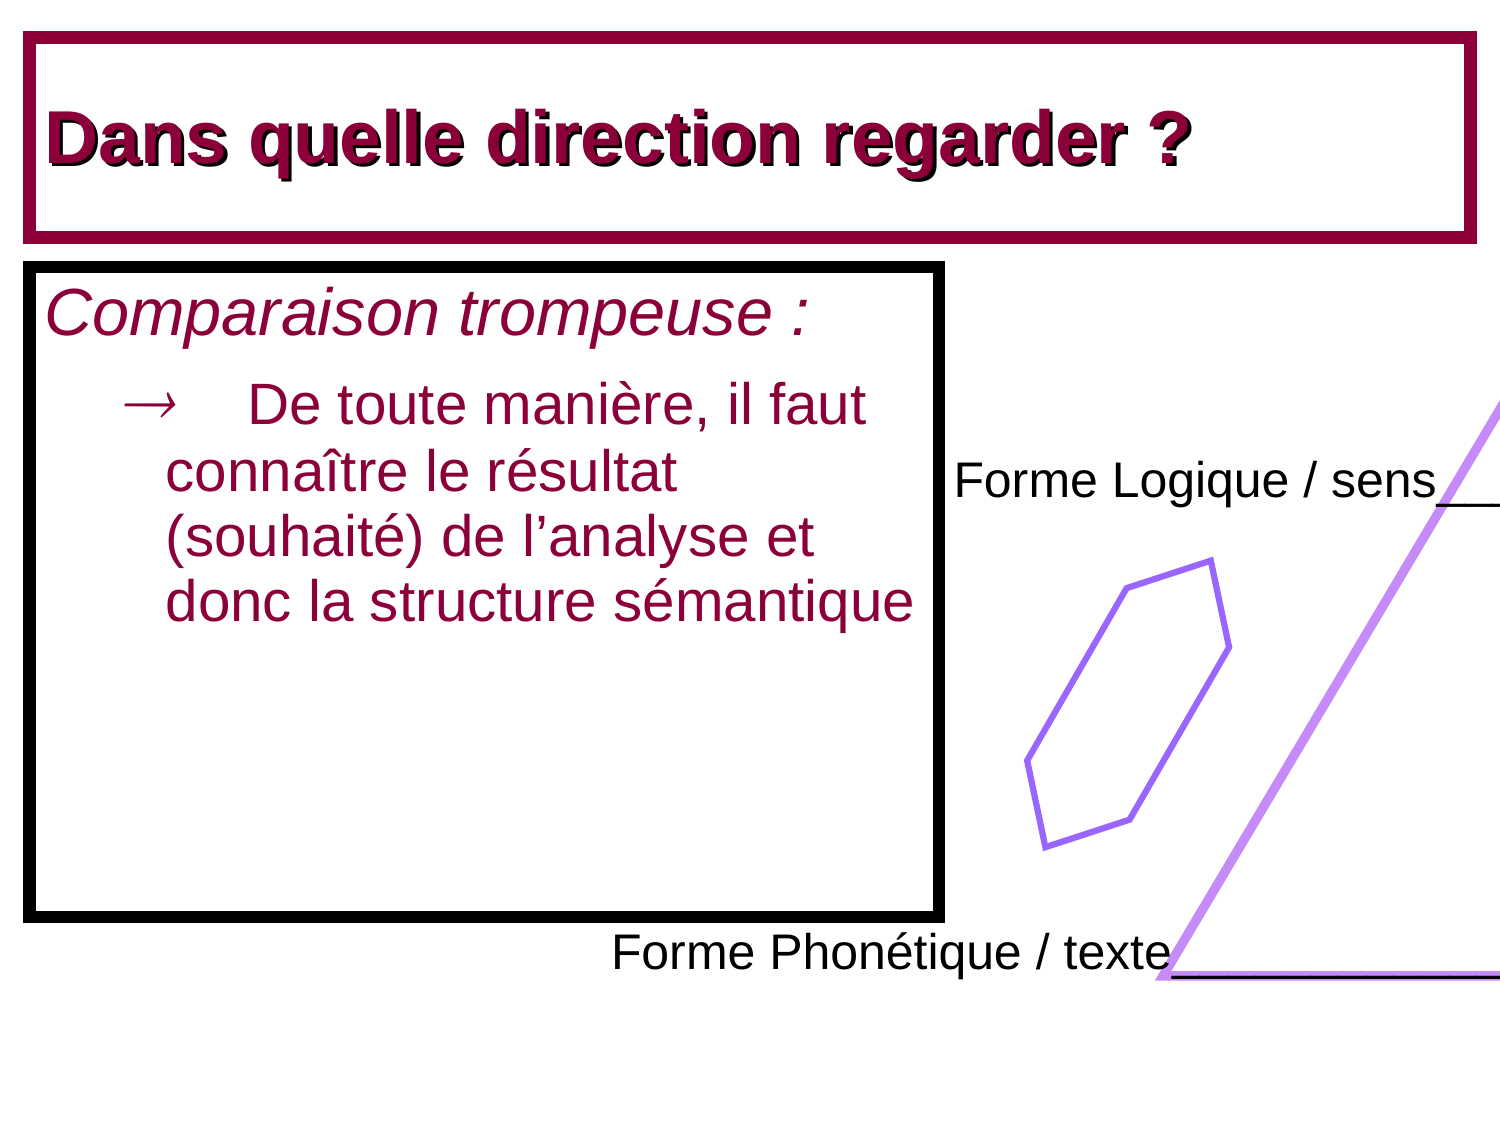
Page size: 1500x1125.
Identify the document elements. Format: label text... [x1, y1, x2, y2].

text_box Comparaison trompeuse :  De toute manière, il faut connaître le résultat (souhaité) de l’analyse et donc la structure sémantique [29, 267, 939, 917]
title Dans quelle direction regarder ? [29, 37, 1471, 238]
text_box Forme Phonétique / texte__________________________ [596, 916, 1500, 1016]
text_box Forme Logique / sens_______ [938, 444, 1500, 544]
text_box [1027, 560, 1230, 848]
